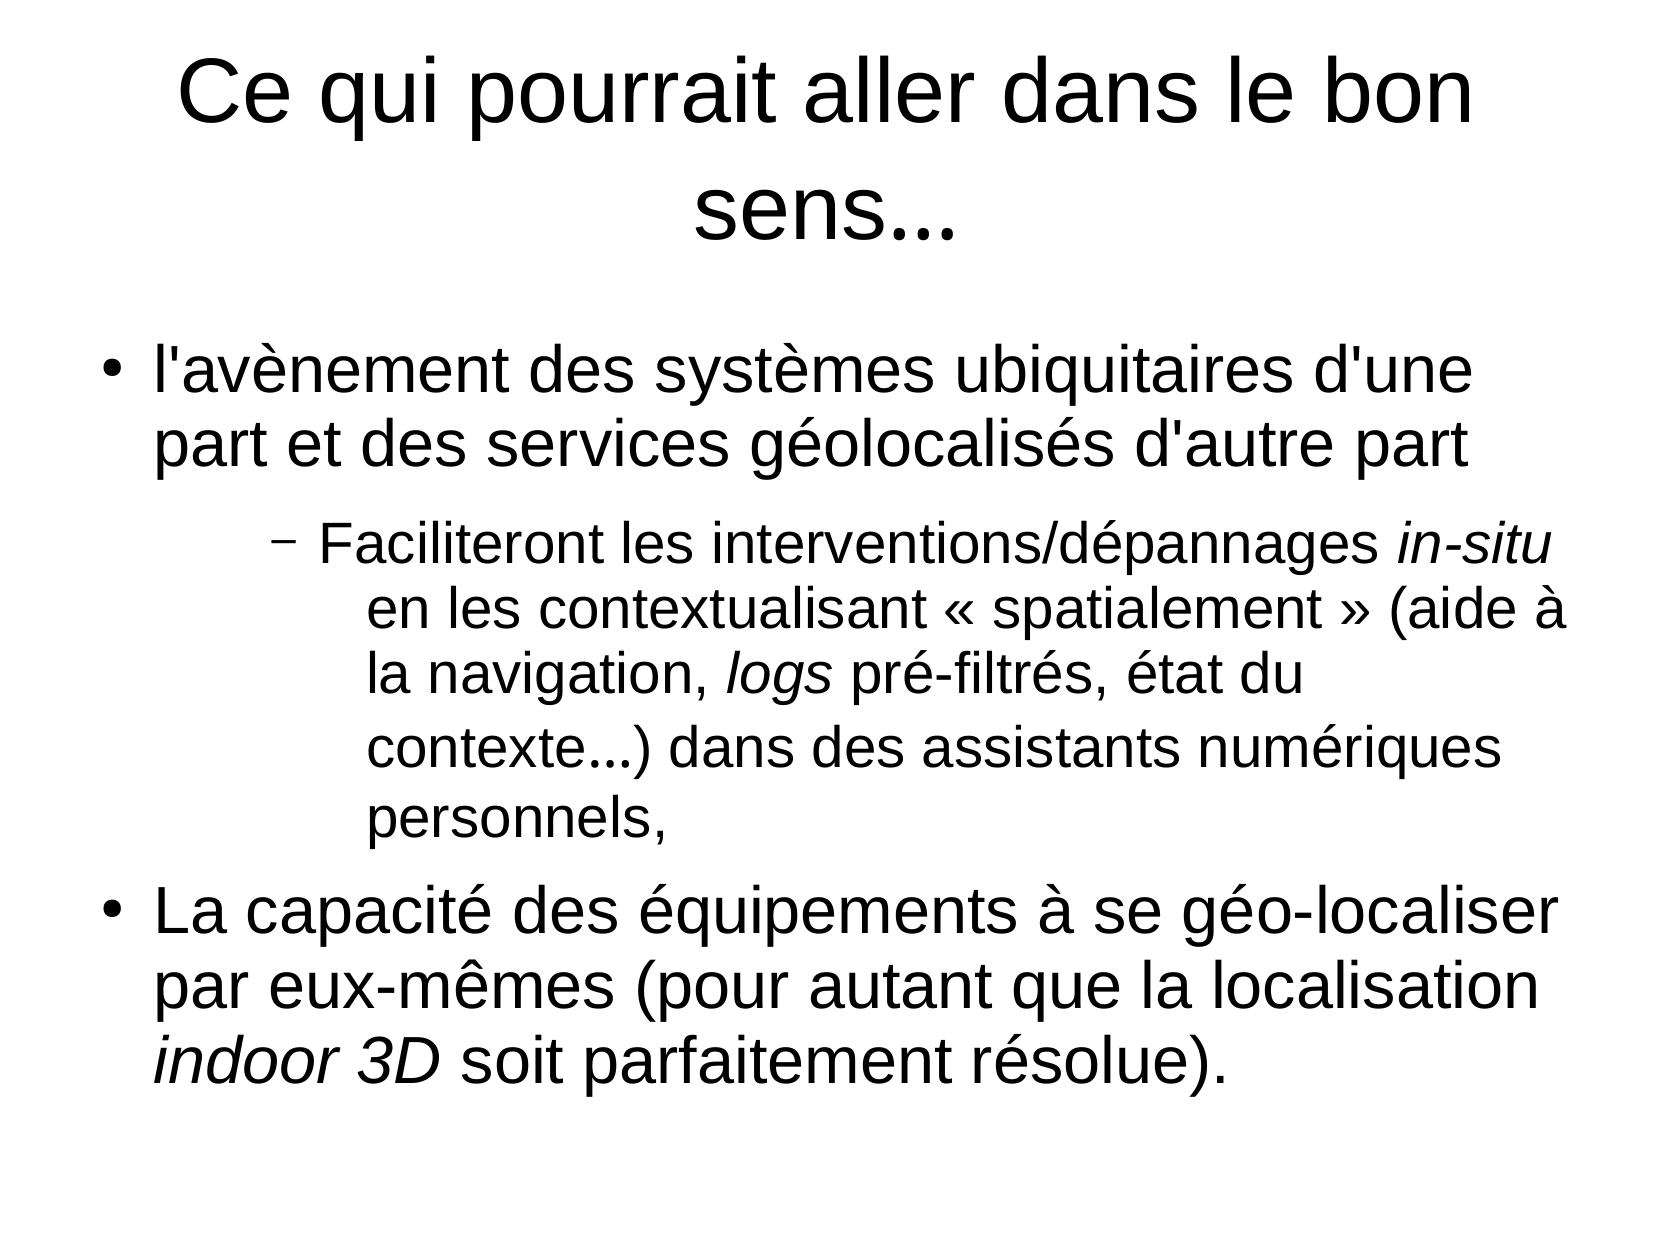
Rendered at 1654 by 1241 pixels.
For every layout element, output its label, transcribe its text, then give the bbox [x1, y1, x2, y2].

title Ce qui pourrait aller dans le bon sens… [82, 48, 1571, 258]
list l'avènement des systèmes ubiquitaires d'une part et des services géolocalisés d'autre part Faciliteront les interventions/dépannages in-situ en les contextualisant « spatialement » (aide à la navigation, logs pré-filtrés, état du contexte…) dans des assistants numériques personnels, La capacité des équipements à se géo-localiser par eux-mêmes (pour autant que la localisation indoor 3D soit parfaitement résolue). [82, 331, 1571, 1136]
